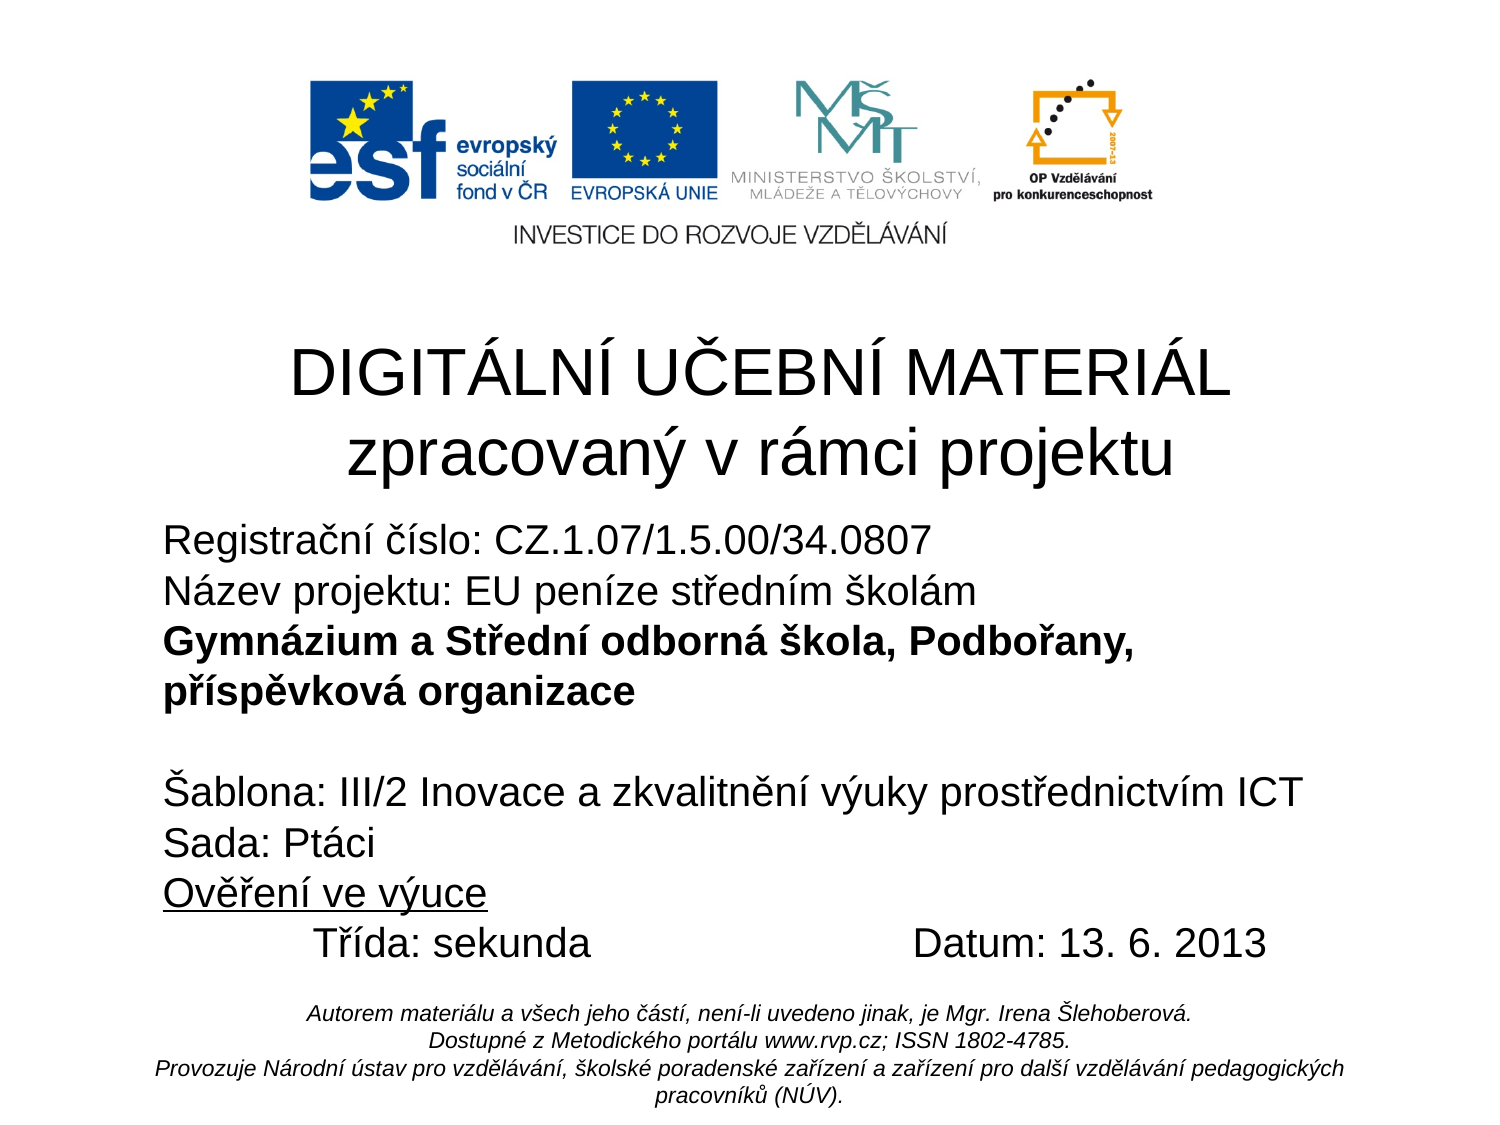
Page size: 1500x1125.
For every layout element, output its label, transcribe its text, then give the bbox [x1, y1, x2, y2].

picture [265, 42, 1210, 274]
title DIGITÁLNÍ UČEBNÍ MATERIÁL zpracovaný v rámci projektu [123, 321, 1399, 497]
text_box Autorem materiálu a všech jeho částí, není-li uvedeno jinak, je Mgr. Irena Šlehoberová. Dostupné z Metodického portálu www.rvp.cz; ISSN 1802-4785. Provozuje Národní ústav pro vzdělávání, školské poradenské zařízení a zařízení pro další vzdělávání pedagogických pracovníků (NÚV). [88, 990, 1412, 1117]
text_box Registrační číslo: CZ.1.07/1.5.00/34.0807 Název projektu: EU peníze středním školám Gymnázium a Střední odborná škola, Podbořany, příspěvková organizace Šablona: III/2 Inovace a zkvalitnění výuky prostřednictvím ICT Sada: Ptáci Ověření ve výuce Třída: sekunda Datum: 13. 6. 2013 [147, 515, 1376, 990]
